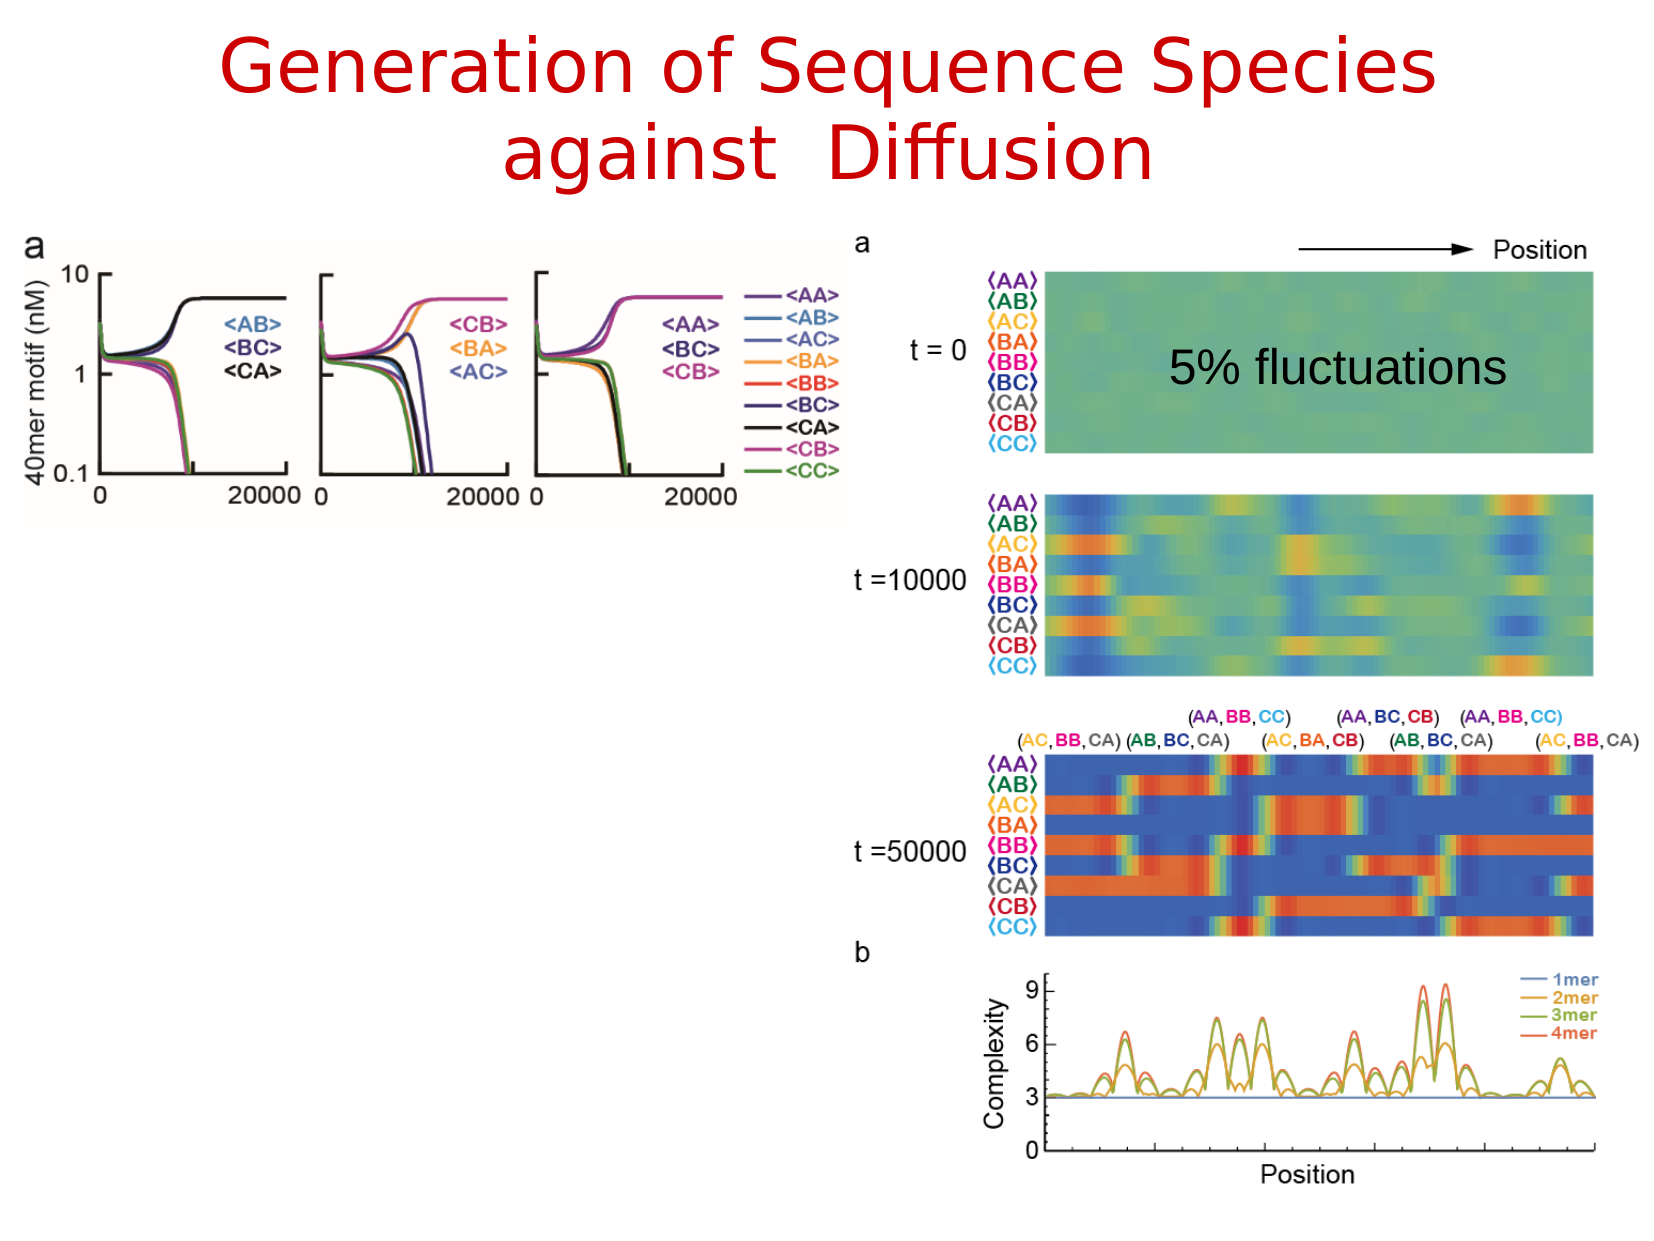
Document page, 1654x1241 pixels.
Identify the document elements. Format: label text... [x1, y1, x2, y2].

picture [18, 230, 1642, 1192]
title 5% fluctuations [1023, 338, 1619, 392]
title Generation of Sequence Species against Diffusion [0, 22, 1654, 198]
